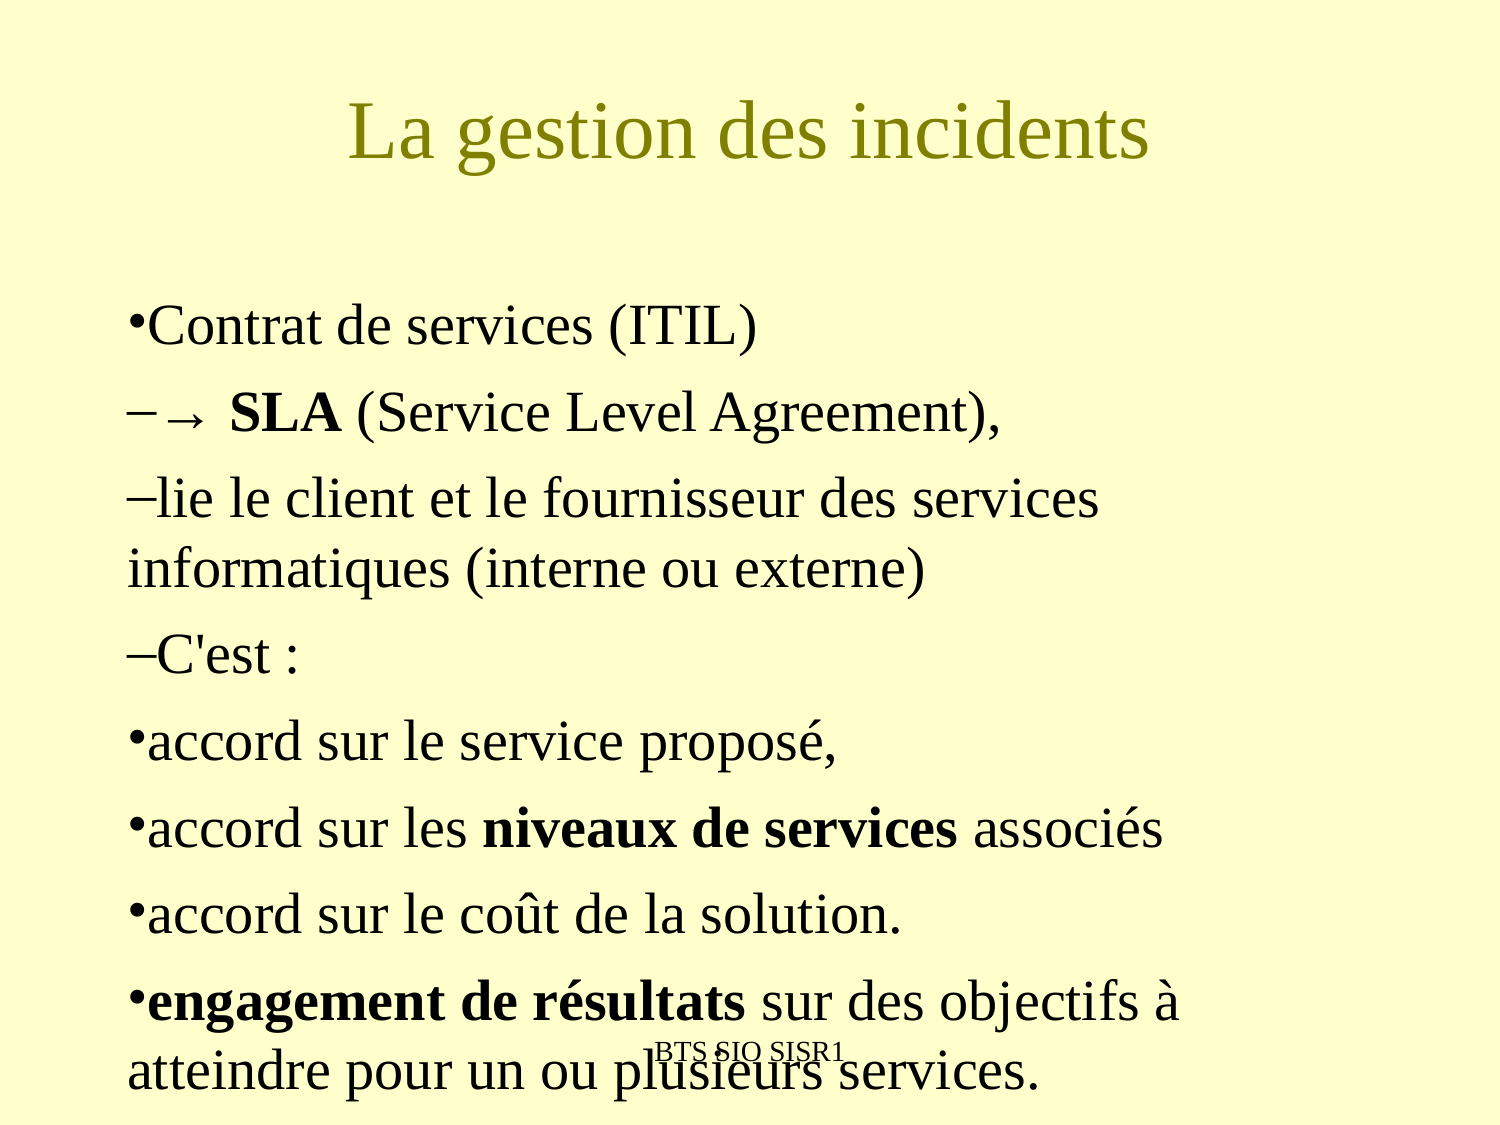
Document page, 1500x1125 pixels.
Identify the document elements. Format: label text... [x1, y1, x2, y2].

text_box BTS SIO SISR1 [512, 1046, 988, 1101]
text_box BTS SIO SISR1 [622, 1065, 635, 1087]
list Contrat de services (ITIL) → SLA (Service Level Agreement), lie le client et le fournisseur des services informatiques (interne ou externe) C'est : accord sur le service proposé, accord sur les niveaux de services associés accord sur le coût de la solution. engagement de résultats sur des objectifs à atteindre pour un ou plusieurs services. [112, 278, 1388, 1046]
